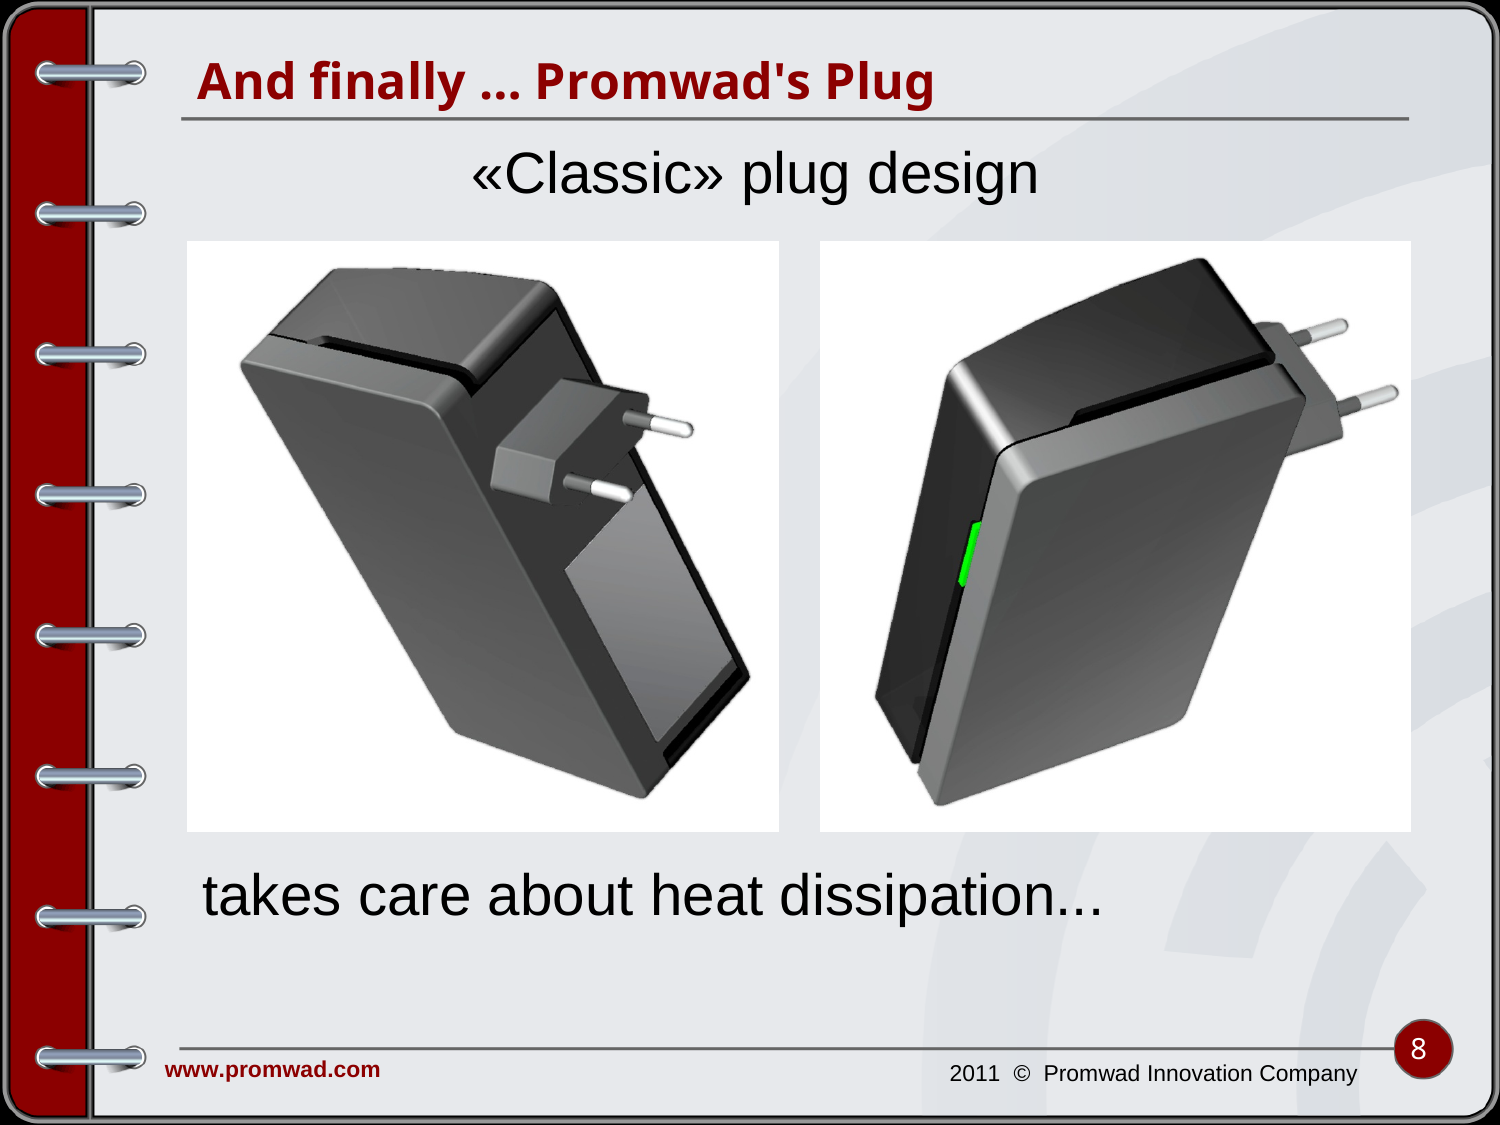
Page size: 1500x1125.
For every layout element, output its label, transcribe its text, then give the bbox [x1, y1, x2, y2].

text_box 2011 © Promwad Innovation Company [634, 1051, 1373, 1095]
text_box And finally … Promwad's Plug [183, 45, 1400, 114]
picture [0, 0, 1500, 1125]
text_box <number> [1332, 1023, 1500, 1079]
text_box www.promwad.com [150, 1046, 405, 1090]
text_box takes care about heat dissipation... [187, 862, 1425, 957]
text_box «Classic» plug design [457, 140, 1208, 235]
